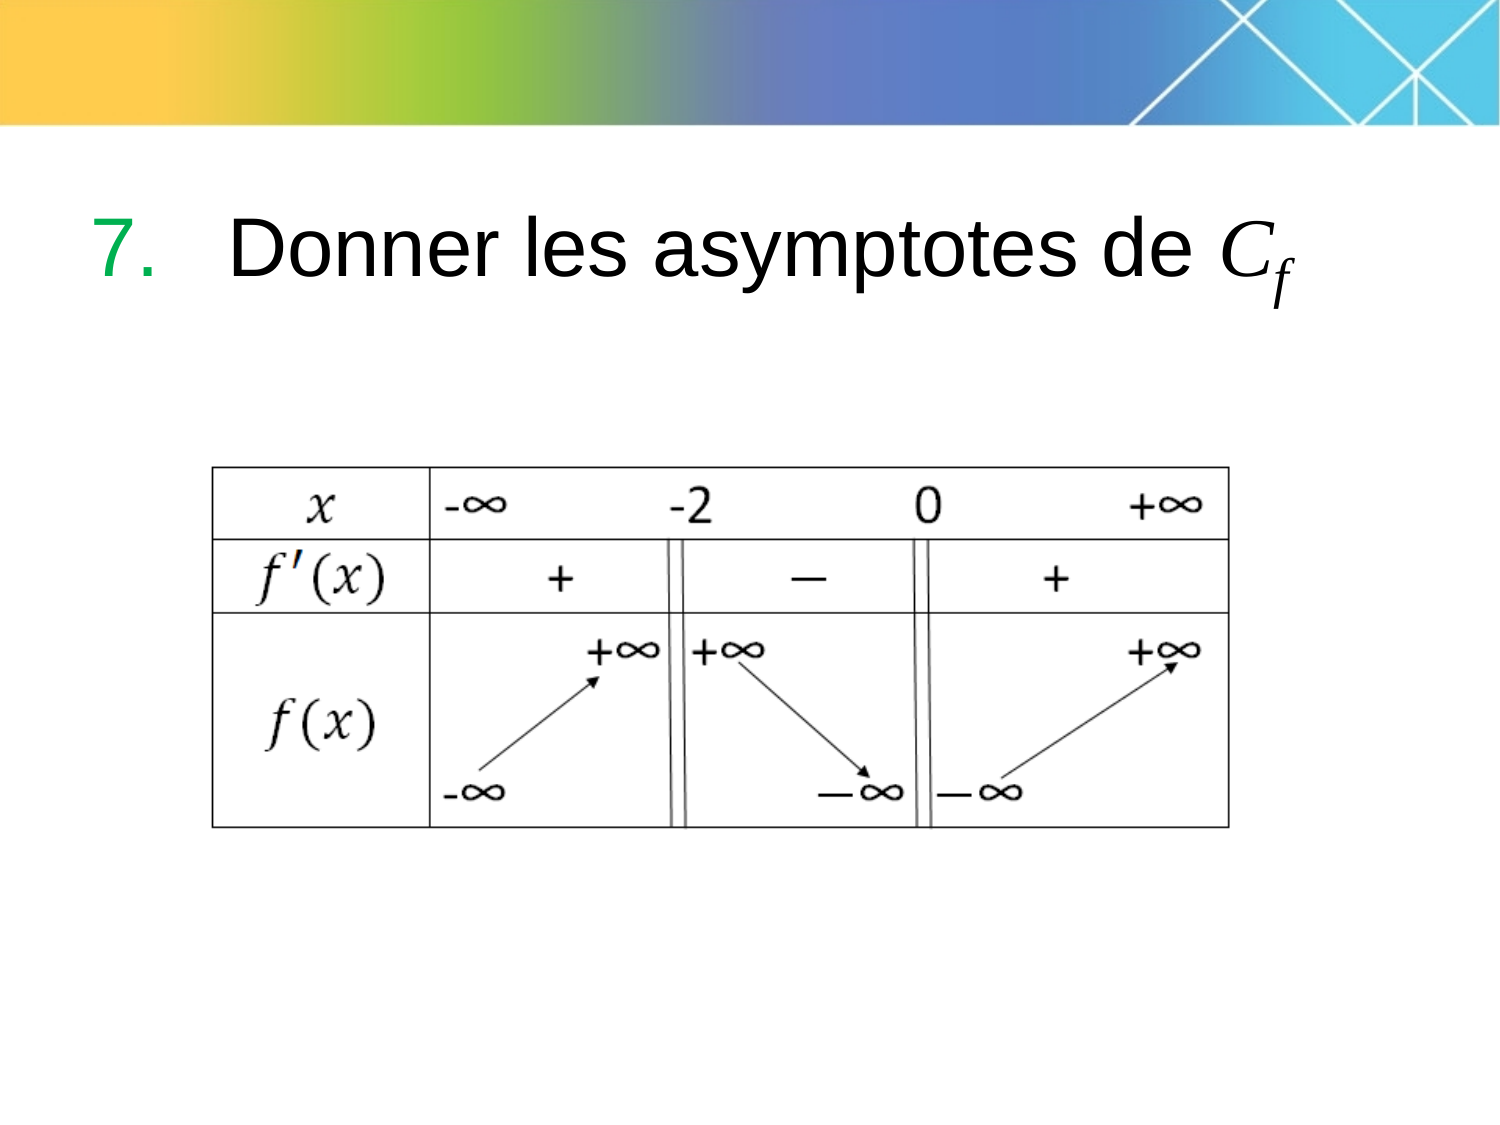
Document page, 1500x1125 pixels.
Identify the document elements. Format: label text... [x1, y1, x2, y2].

picture [187, 445, 1247, 844]
text_box Donner les asymptotes de Cf [75, 164, 1500, 338]
picture [0, 0, 1500, 127]
